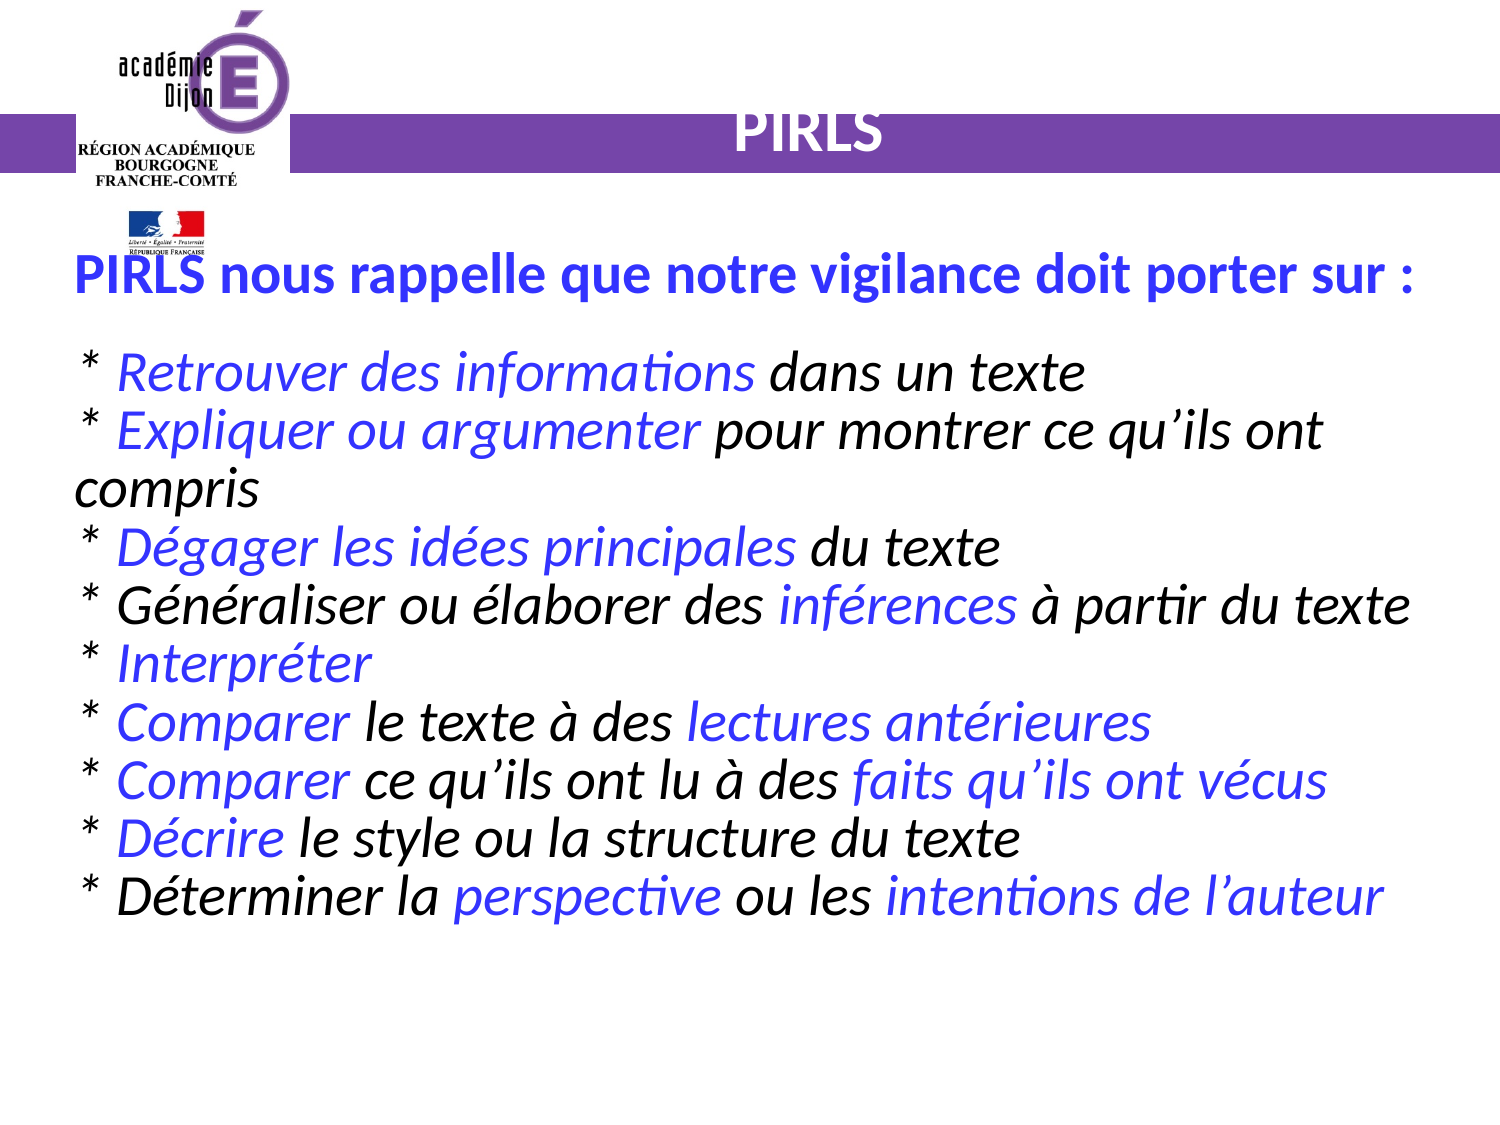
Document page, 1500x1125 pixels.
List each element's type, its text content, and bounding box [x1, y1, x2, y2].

text_box PIRLS [413, 94, 1205, 191]
text_box PIRLS nous rappelle que notre vigilance doit porter sur : * Retrouver des informations dans un texte * Expliquer ou argumenter pour montrer ce qu’ils ont compris * Dégager les idées principales du texte * Généraliser ou élaborer des inférences à partir du texte * Interpréter * Comparer le texte à des lectures antérieures * Comparer ce qu’ils ont lu à des faits qu’ils ont vécus * Décrire le style ou la structure du texte * Déterminer la perspective ou les intentions de l’auteur [59, 125, 1489, 1125]
picture [76, 8, 290, 125]
